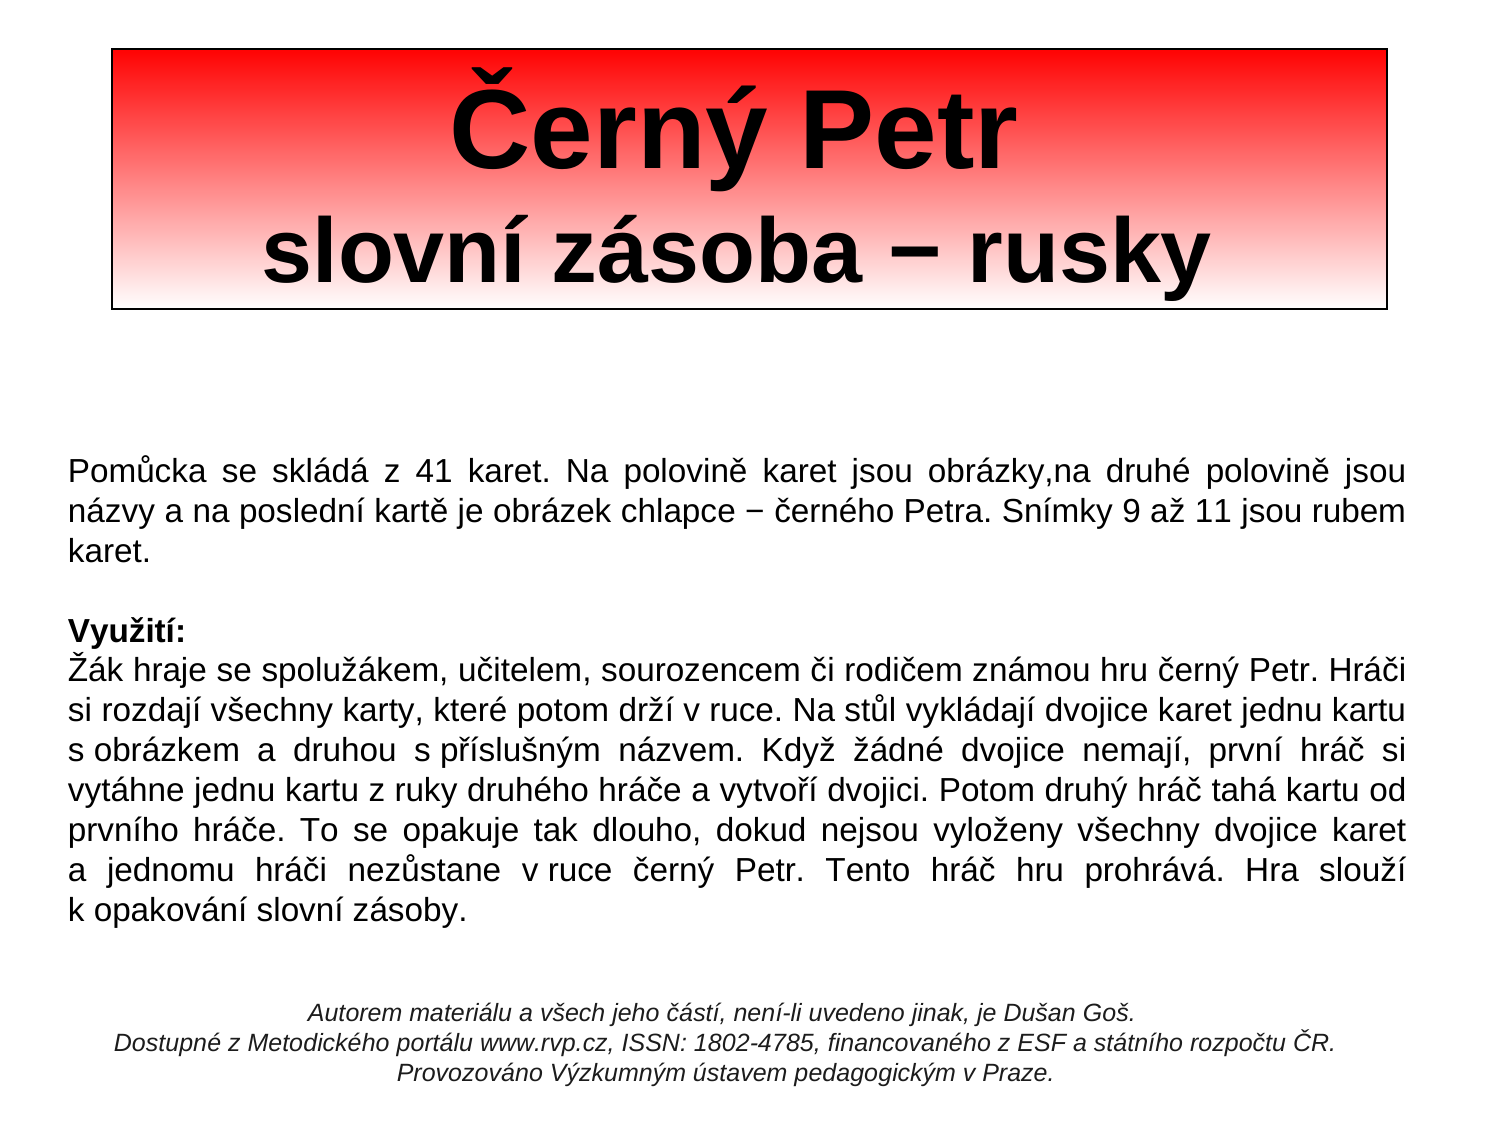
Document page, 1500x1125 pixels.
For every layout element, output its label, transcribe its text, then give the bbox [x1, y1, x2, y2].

title Černý Petr slovní zásoba − rusky [112, 48, 1388, 309]
text_box Autorem materiálu a všech jeho částí, není-li uvedeno jinak, je Dušan Goš. Dostupné z Metodického portálu www.rvp.cz, ISSN: 1802-4785, financovaného z ESF a státního rozpočtu ČR. Provozováno Výzkumným ústavem pedagogickým v Praze. [88, 1011, 1365, 1072]
text_box Pomůcka se skládá z 41 karet. Na polovině karet jsou obrázky,na druhé polovině jsou názvy a na poslední kartě je obrázek chlapce − černého Petra. Snímky 9 až 11 jsou rubem karet. Využití: Žák hraje se spolužákem, učitelem, sourozencem či rodičem známou hru černý Petr. Hráči si rozdají všechny karty, které potom drží v ruce. Na stůl vykládají dvojice karet jednu kartu s obrázkem a druhou s příslušným názvem. Když žádné dvojice nemají, první hráč si vytáhne jednu kartu z ruky druhého hráče a vytvoří dvojici. Potom druhý hráč tahá kartu od prvního hráče. To se opakuje tak dlouho, dokud nejsou vyloženy všechny dvojice karet a jednomu hráči nezůstane v ruce černý Petr. Tento hráč hru prohrává. Hra slouží k opakování slovní zásoby. [53, 441, 1424, 936]
